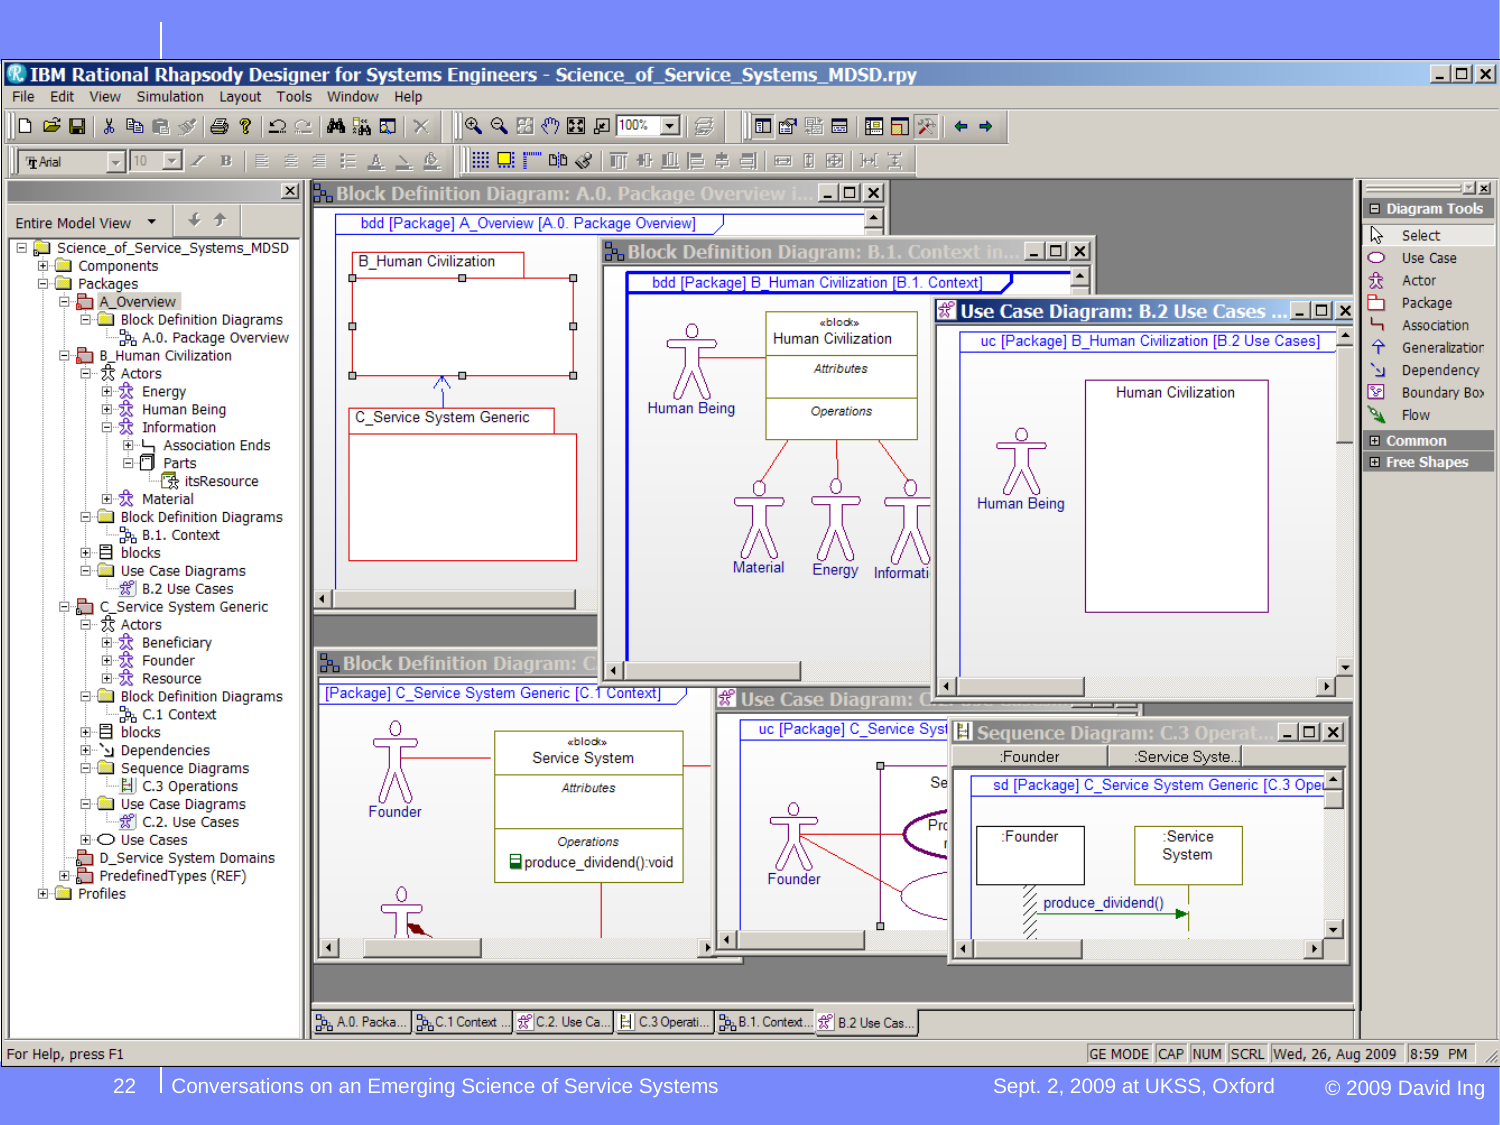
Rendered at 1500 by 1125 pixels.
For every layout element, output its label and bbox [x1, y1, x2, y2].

picture [1, 59, 1500, 1067]
